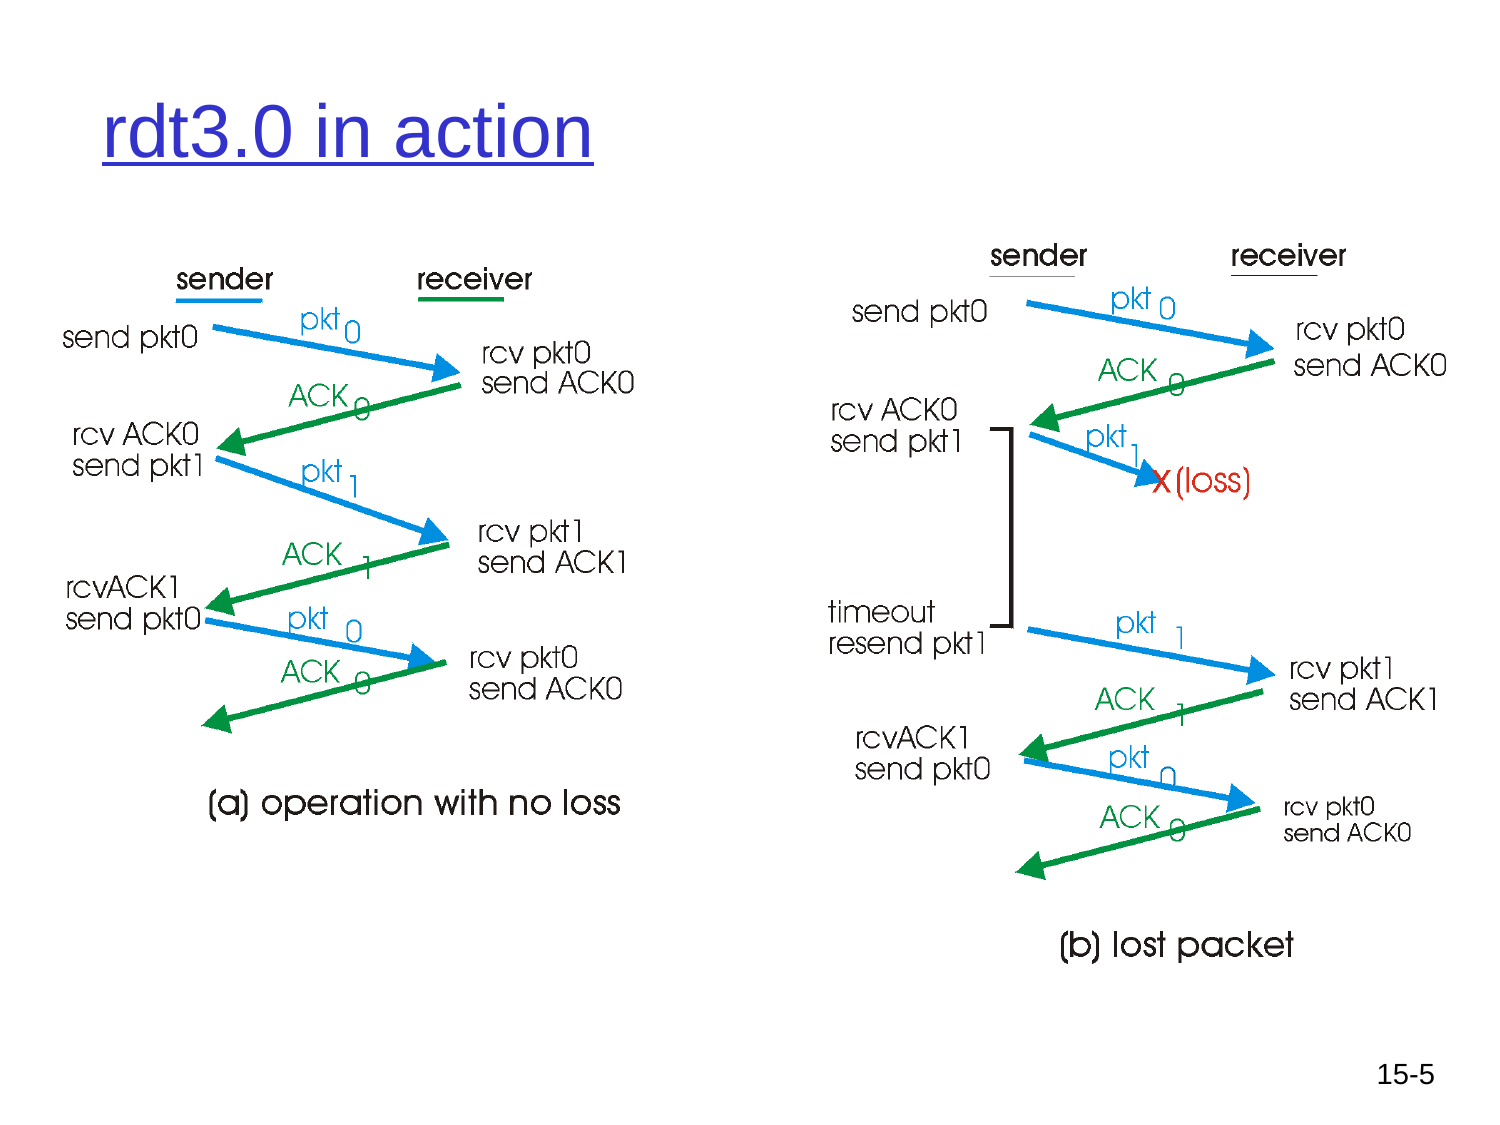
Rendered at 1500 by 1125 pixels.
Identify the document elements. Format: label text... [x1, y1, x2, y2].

picture [62, 243, 1446, 964]
title rdt3.0 in action [87, 37, 1363, 225]
